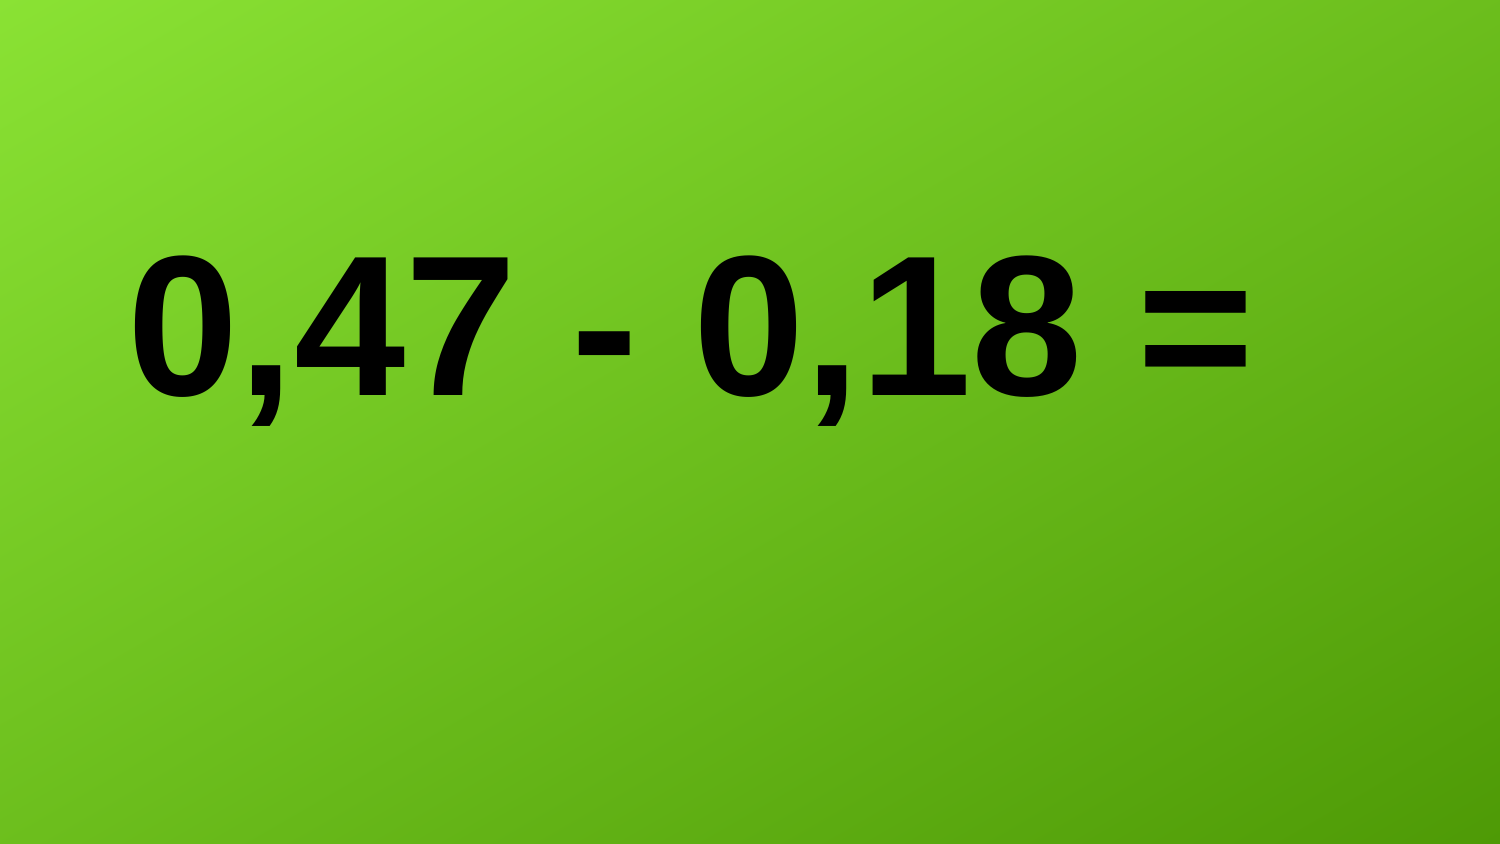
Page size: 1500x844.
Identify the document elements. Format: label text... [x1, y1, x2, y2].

title 0,47 - 0,18 = [112, 259, 1388, 450]
